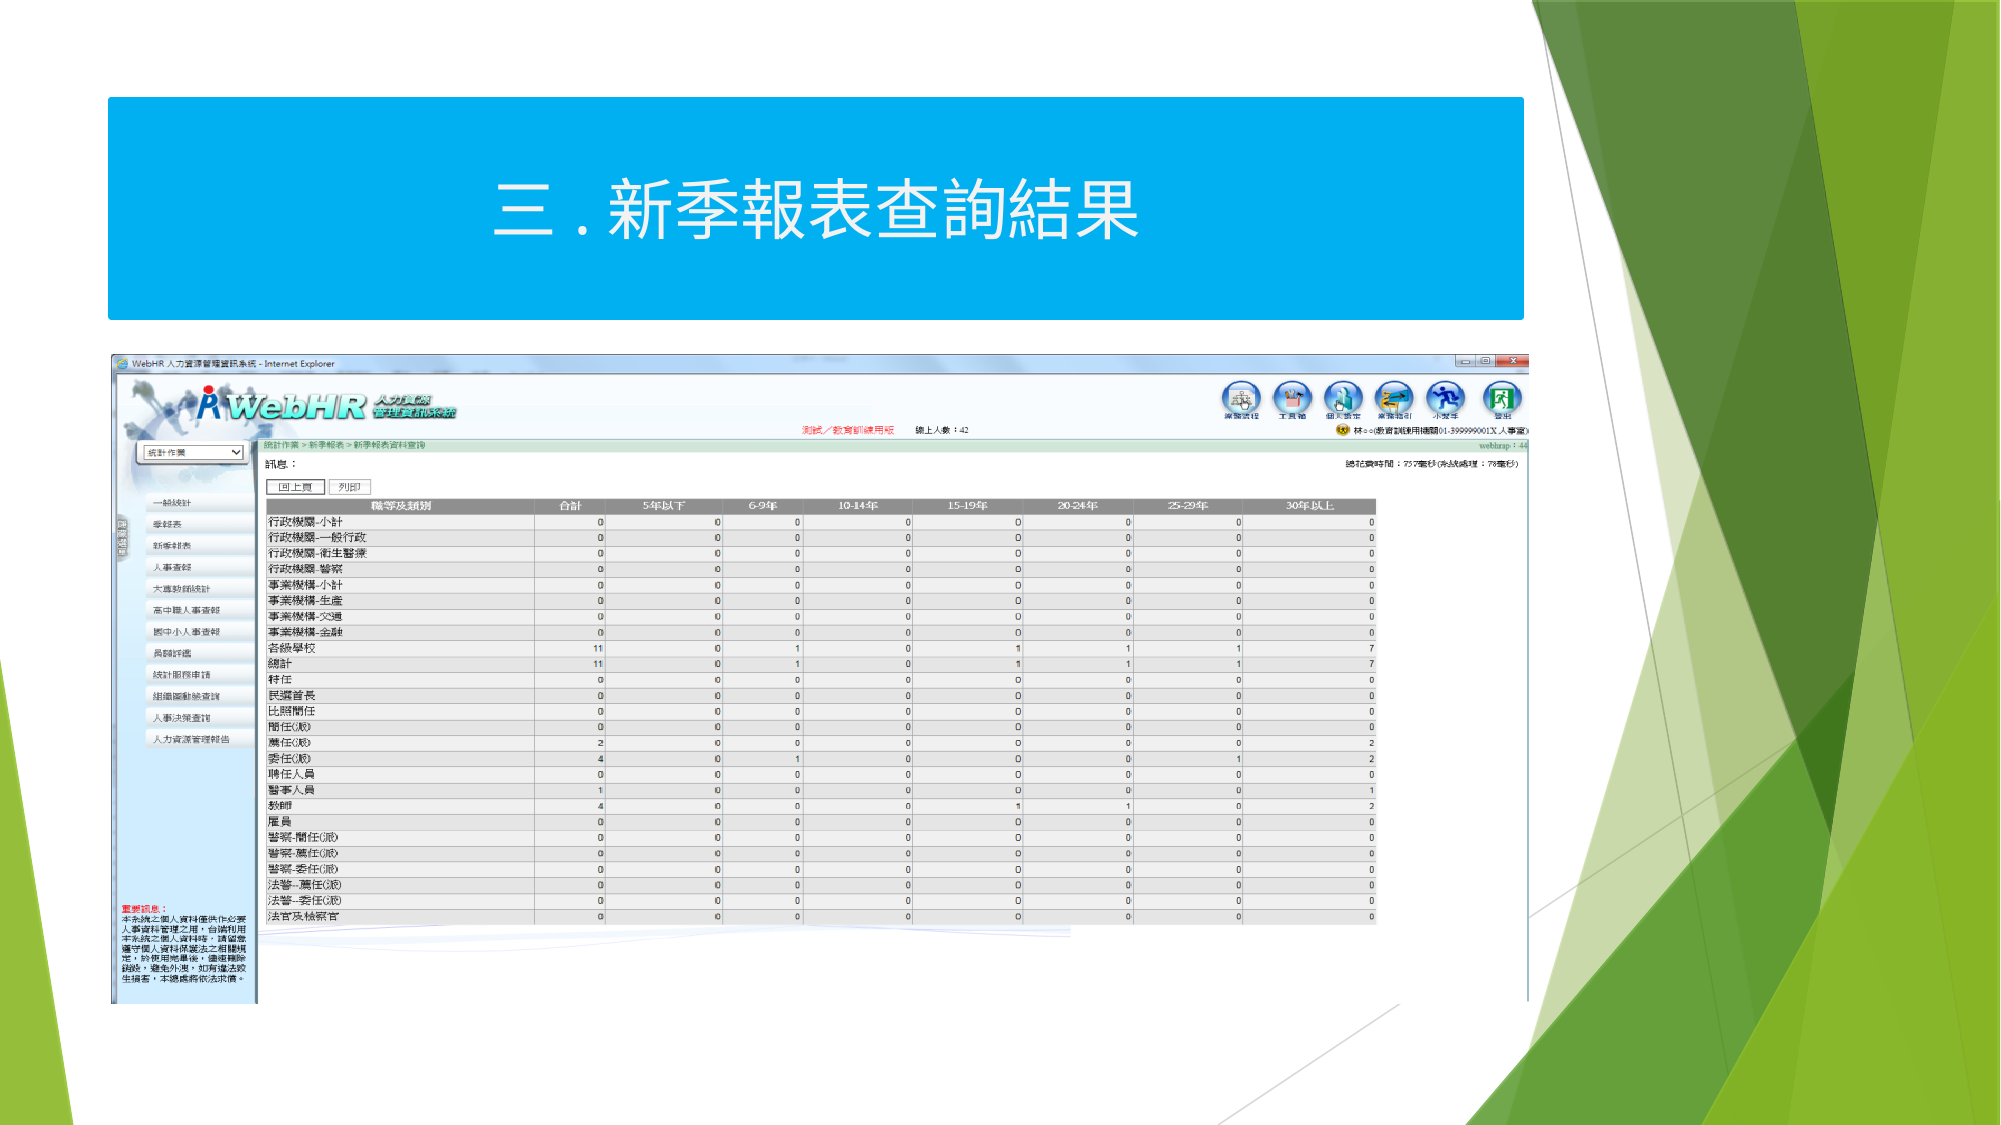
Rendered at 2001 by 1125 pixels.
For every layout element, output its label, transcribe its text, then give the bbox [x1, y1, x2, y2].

picture [111, 354, 1529, 1004]
title 三.新季報表查詢結果 [111, 99, 1522, 317]
